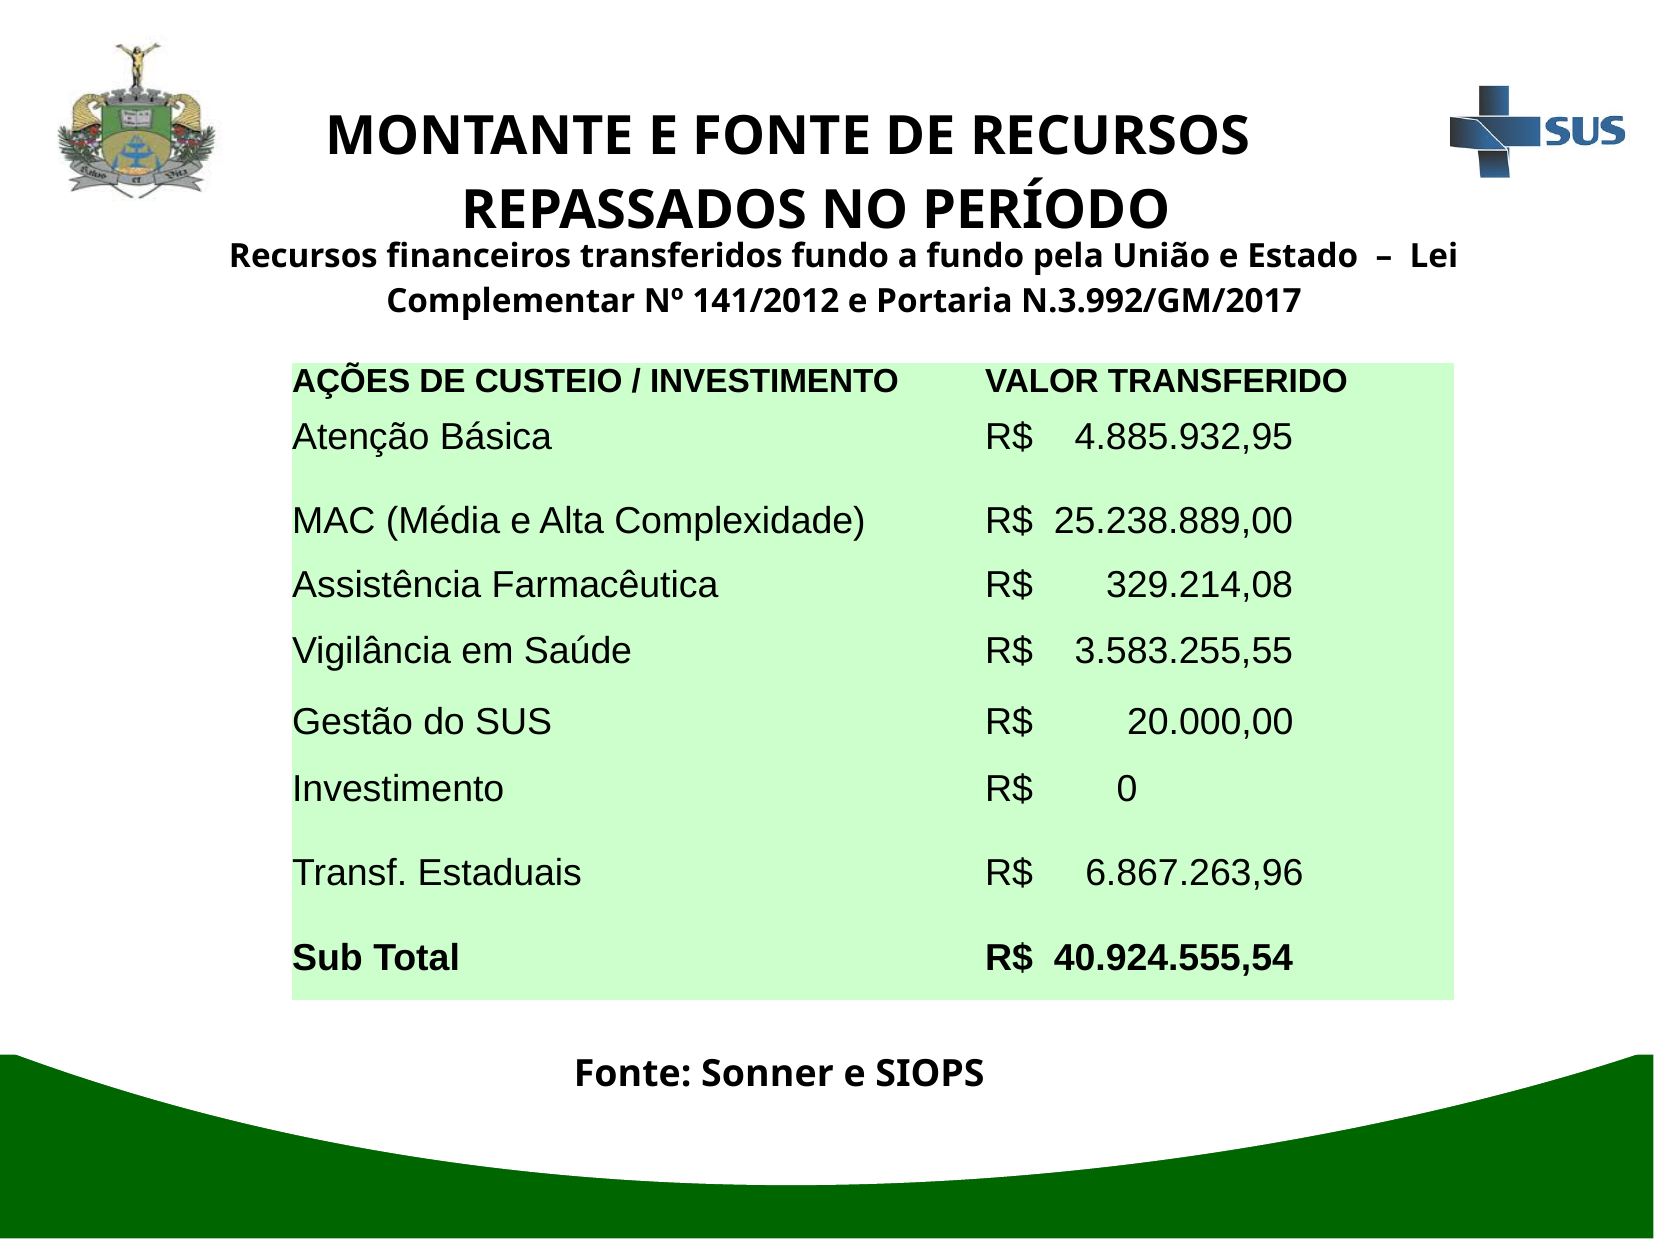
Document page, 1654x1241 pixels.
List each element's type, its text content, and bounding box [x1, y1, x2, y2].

table_cell Atenção Básica [292, 415, 985, 499]
text_box [11, 159, 1583, 1012]
table_cell R$ 3.583.255,55 [985, 629, 1454, 700]
table_cell R$ 329.214,08 [985, 564, 1454, 629]
table_cell R$ 0 [985, 767, 1454, 851]
table_cell Assistência Farmacêutica [292, 564, 985, 629]
text_box [0, 1048, 1654, 1239]
text_box MONTANTE E FONTE DE RECURSOS REPASSADOS NO PERÍODO [262, 88, 1371, 224]
table_cell R$ 6.867.263,96 [985, 851, 1454, 937]
picture [47, 35, 225, 213]
table_header VALOR TRANSFERIDO [985, 363, 1454, 415]
table_cell Investimento [292, 767, 985, 851]
table_header AÇÕES DE CUSTEIO / INVESTIMENTO [292, 363, 985, 415]
table_cell Transf. Estaduais [292, 851, 985, 937]
text_box Fonte: Sonner e SIOPS [531, 1039, 1028, 1101]
table_cell Sub Total [292, 937, 985, 1000]
text_box Recursos financeiros transferidos fundo a fundo pela União e Estado – Lei Complementar Nº 141/2012 e Portaria N.3.992/GM/2017 [94, 224, 1595, 331]
table_cell Gestão do SUS [292, 700, 985, 767]
table_cell R$ 20.000,00 [985, 700, 1454, 767]
table_cell MAC (Média e Alta Complexidade) [292, 499, 985, 564]
picture [1449, 85, 1630, 178]
table_cell R$ 40.924.555,54 [985, 937, 1454, 1000]
table_cell Vigilância em Saúde [292, 629, 985, 700]
table_cell R$ 4.885.932,95 [985, 415, 1454, 499]
table_cell R$ 25.238.889,00 [985, 499, 1454, 564]
